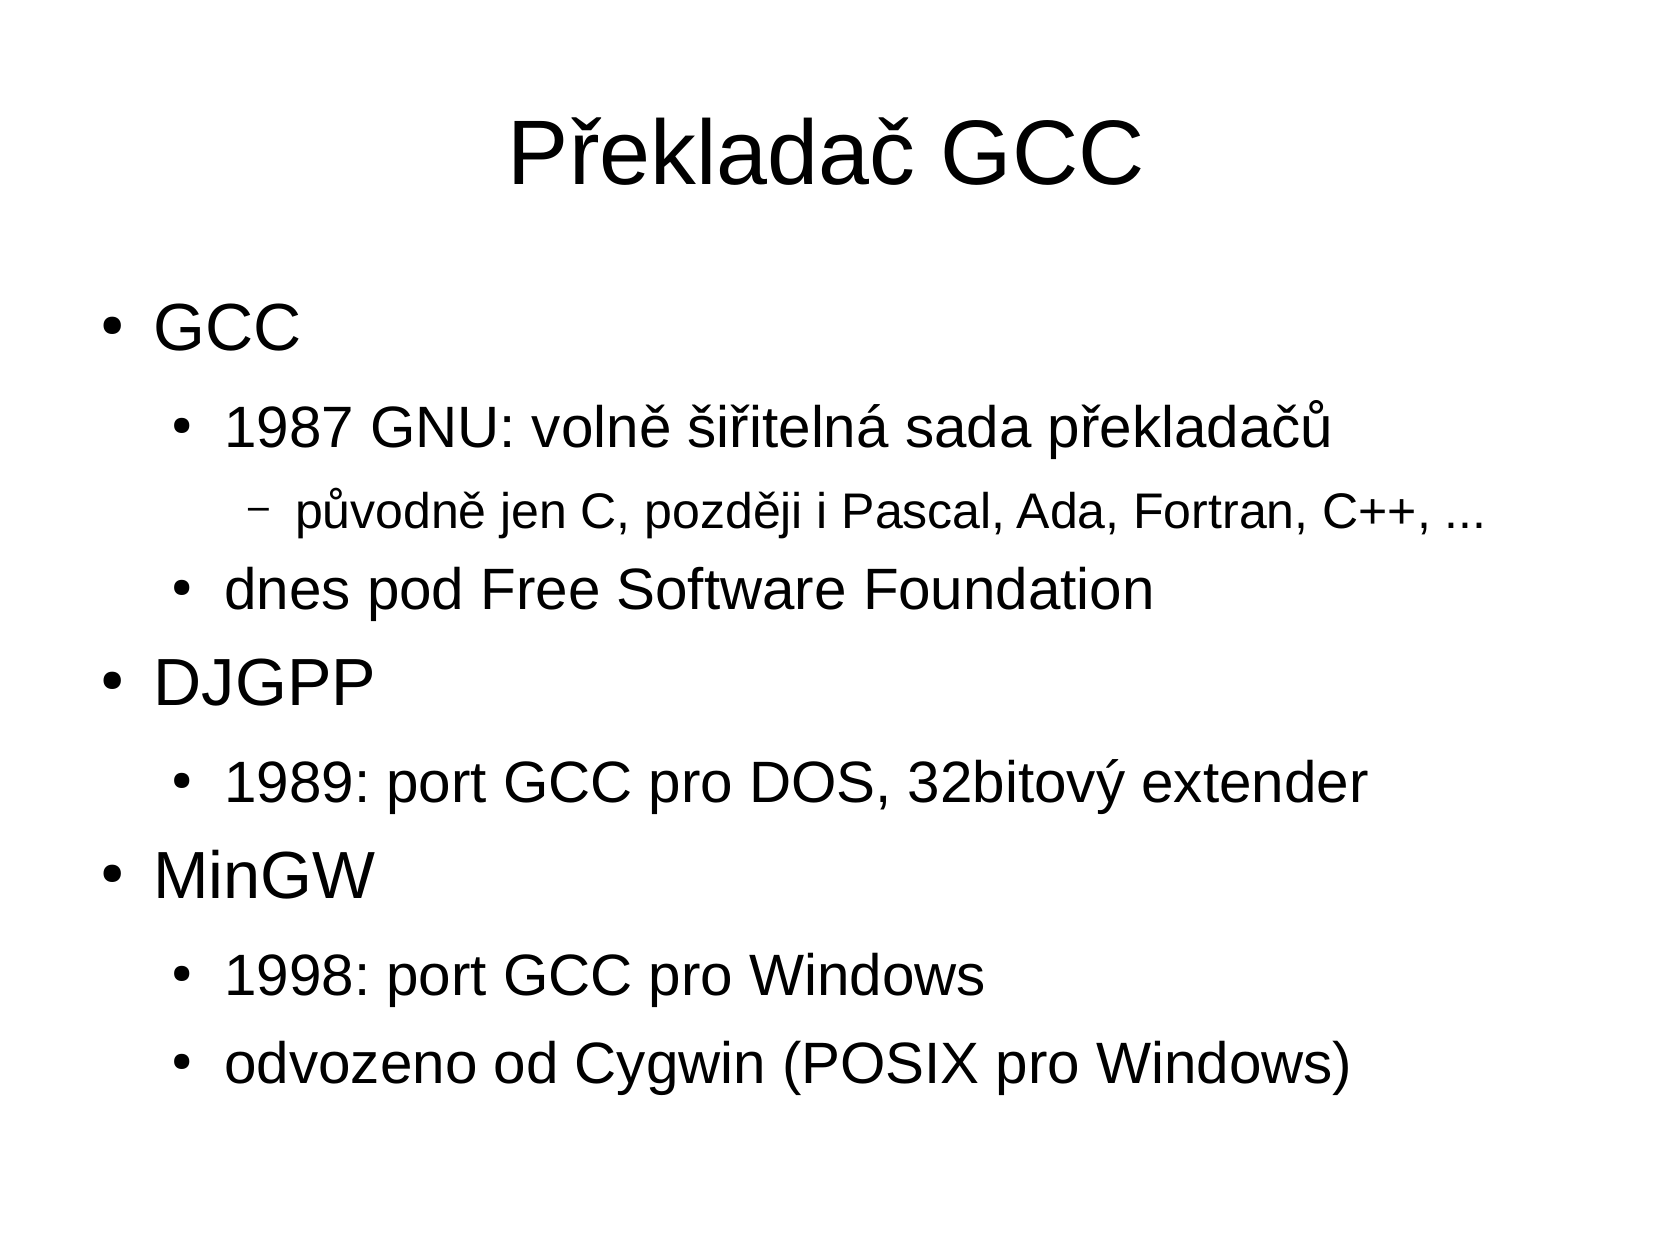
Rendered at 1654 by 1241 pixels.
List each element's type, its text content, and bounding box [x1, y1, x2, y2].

list GCC 1987 GNU: volně šiřitelná sada překladačů původně jen C, později i Pascal, Ada, Fortran, C++, ... dnes pod Free Software Foundation DJGPP 1989: port GCC pro DOS, 32bitový extender MinGW 1998: port GCC pro Windows odvozeno od Cygwin (POSIX pro Windows) [82, 290, 1571, 1109]
title Překladač GCC [82, 49, 1571, 257]
